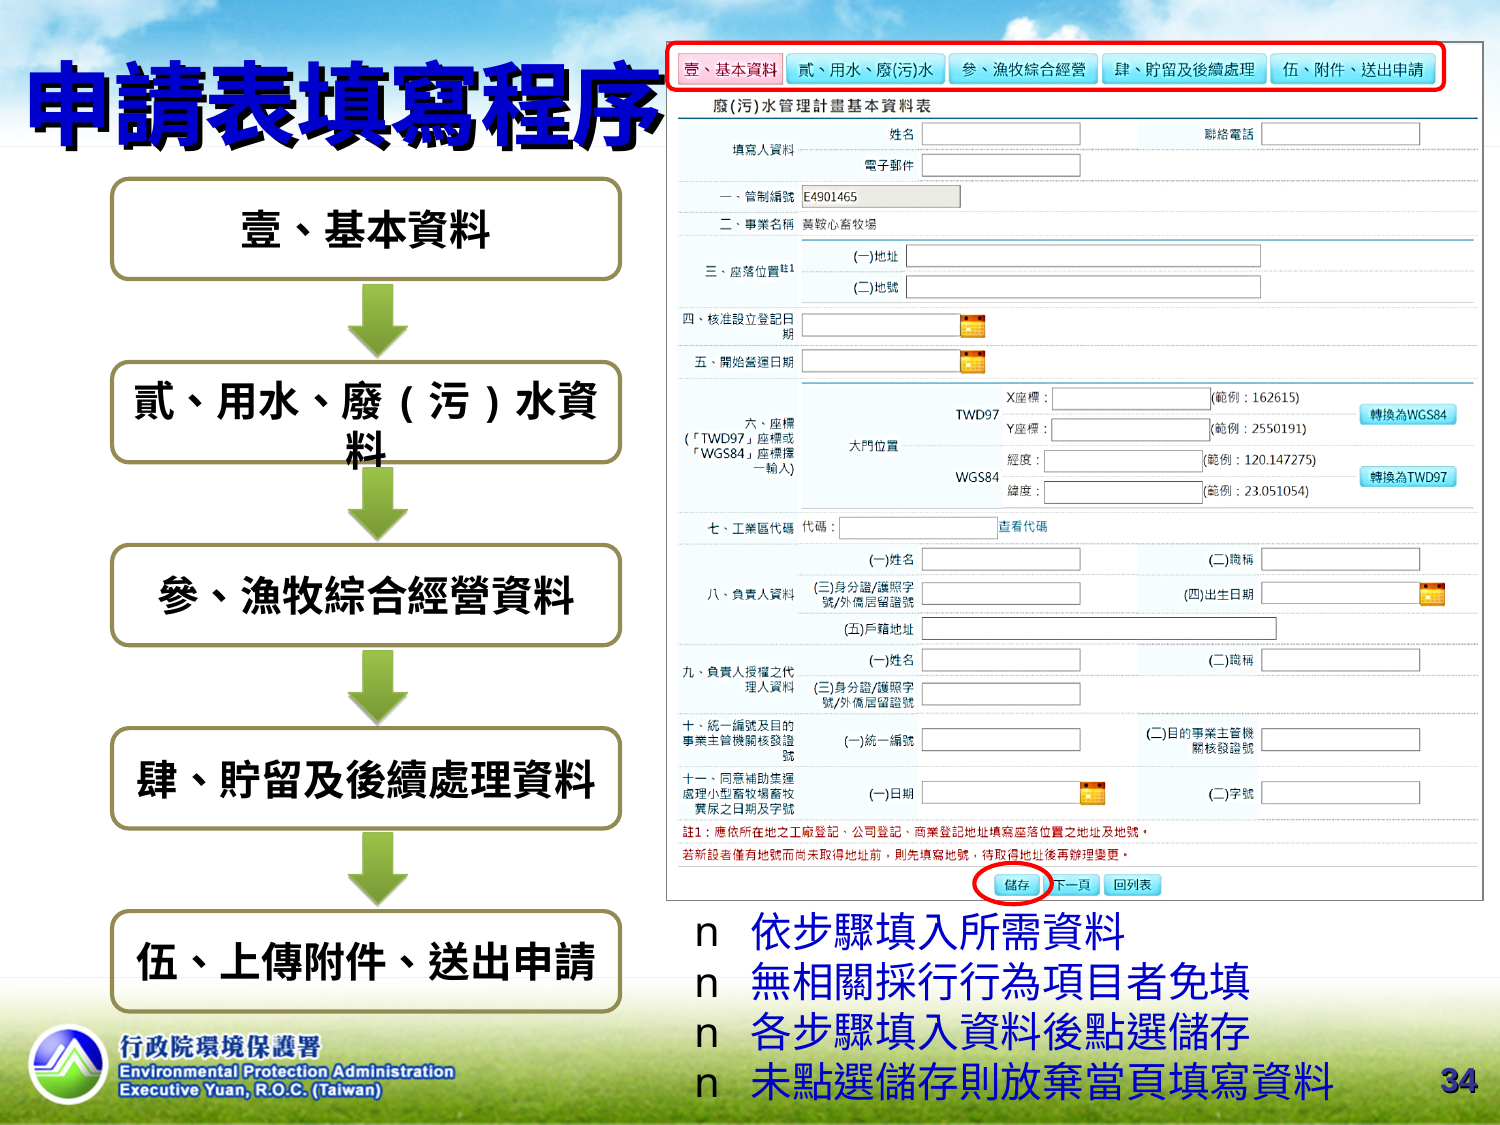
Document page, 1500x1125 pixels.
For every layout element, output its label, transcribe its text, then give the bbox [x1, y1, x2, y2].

text_box [348, 467, 408, 540]
text_box 申請表填寫程序 [0, 30, 703, 173]
text_box 壹、基本資料 [112, 178, 621, 280]
text_box [348, 650, 408, 723]
text_box [348, 284, 408, 356]
text_box 參、漁牧綜合經營資料 [112, 544, 621, 646]
text_box 伍、上傳附件、送出申請 [112, 911, 621, 1012]
text_box [348, 832, 408, 905]
picture [703, 45, 1441, 87]
text_box 肆、貯留及後續處理資料 [112, 728, 621, 829]
picture [667, 42, 1483, 900]
text_box 貳、用水、廢(污)水資料 [112, 361, 621, 463]
list 依步驟填入所需資料 無相關採行行為項目者免填 各步驟填入資料後點選儲存 未點選儲存則放棄當頁填寫資料 [679, 898, 1381, 1125]
picture [977, 865, 1049, 898]
